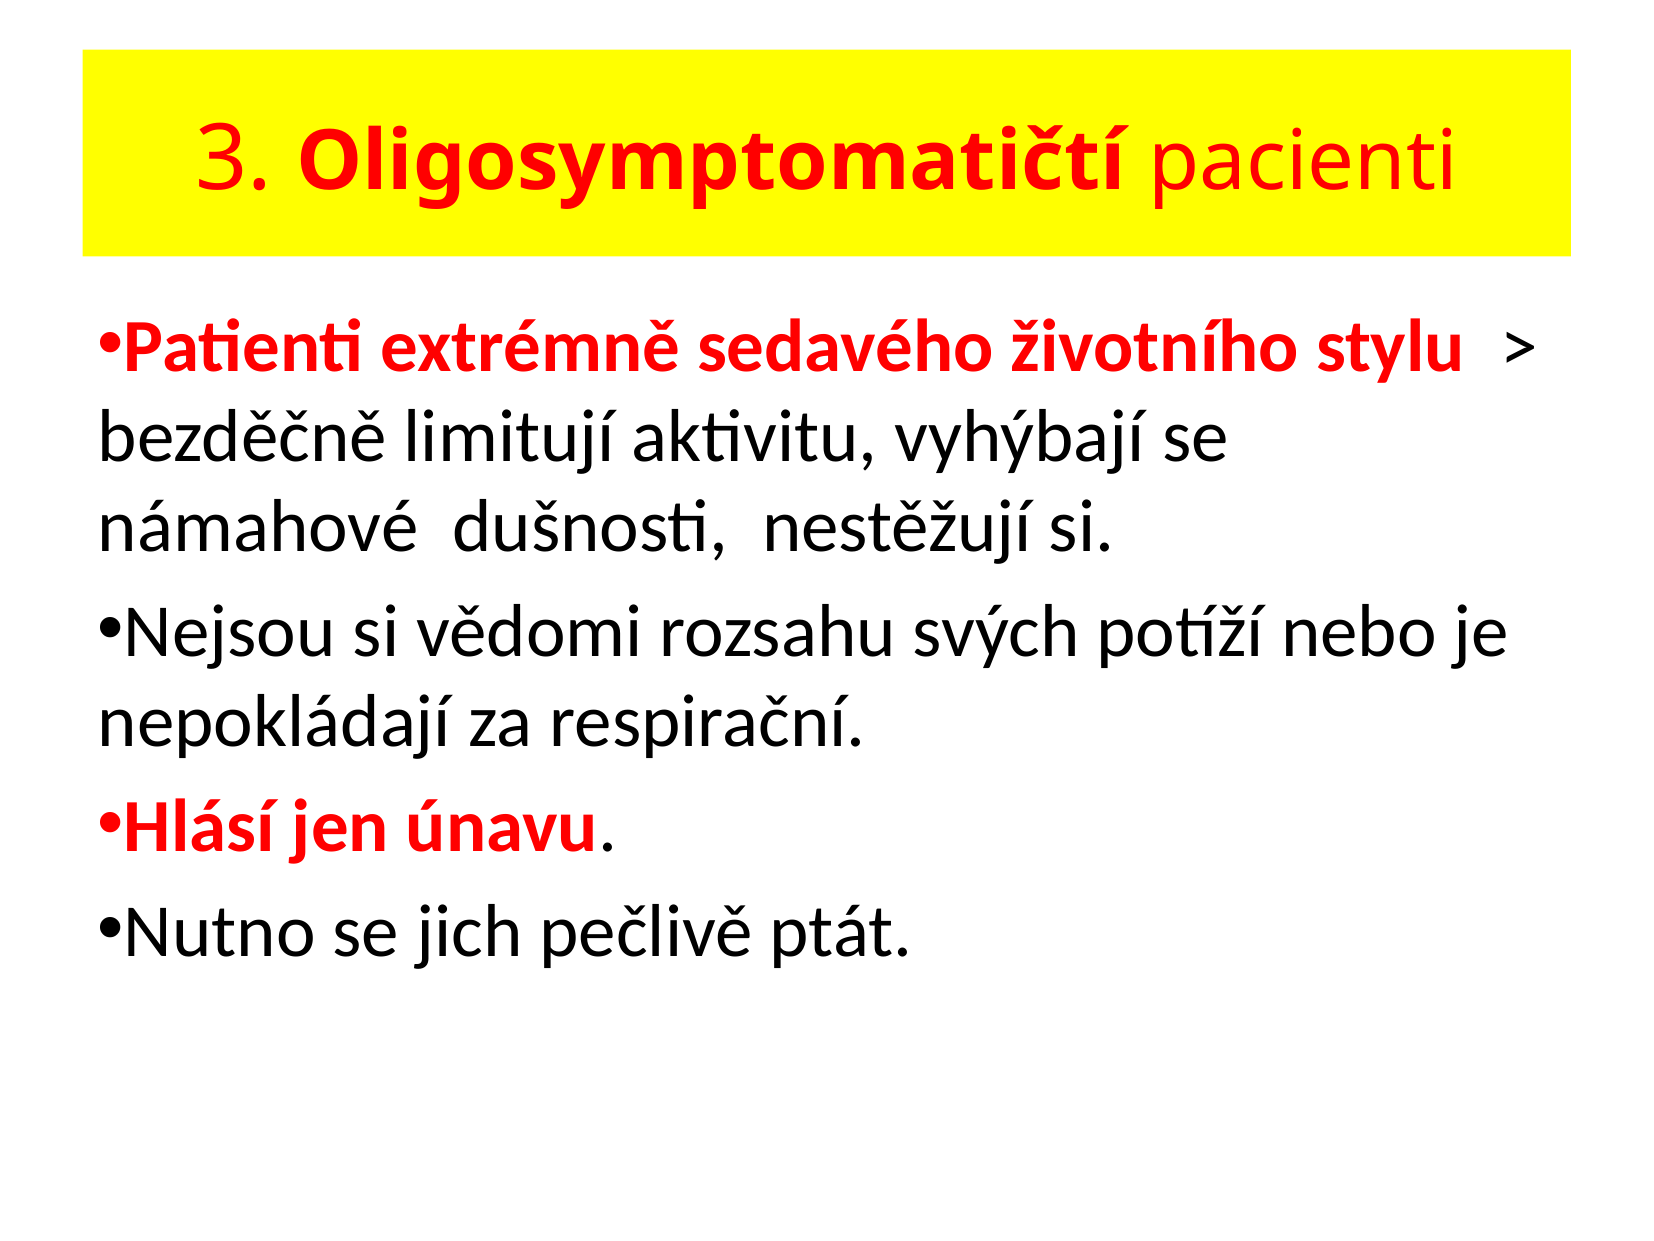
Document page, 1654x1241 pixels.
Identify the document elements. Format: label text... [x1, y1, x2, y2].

title 3. Oligosymptomatičtí pacienti [82, 49, 1571, 257]
list Patienti extrémně sedavého životního stylu > bezděčně limitují aktivitu, vyhýbají se námahové dušnosti, nestěžují si. Nejsou si vědomi rozsahu svých potíží nebo je nepokládají za respirační. Hlásí jen únavu. Nutno se jich pečlivě ptát. [82, 289, 1571, 1108]
